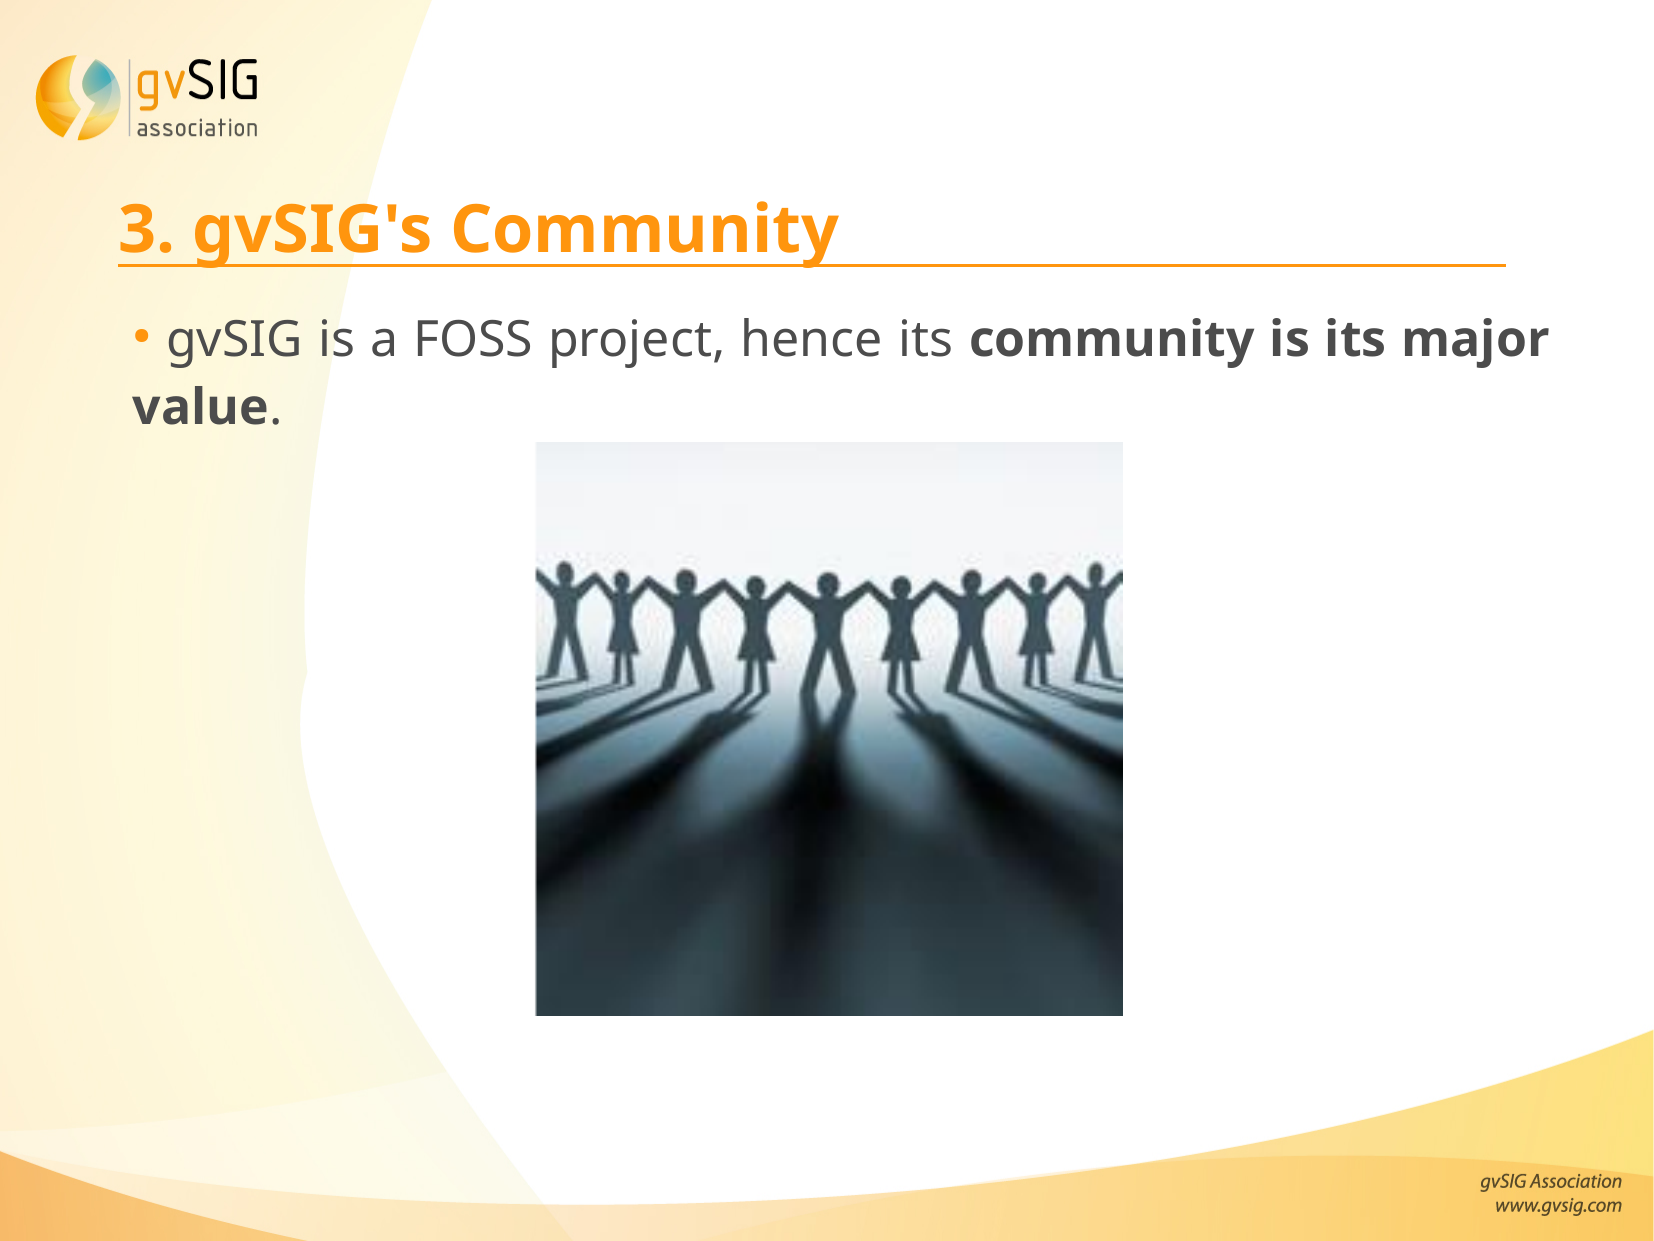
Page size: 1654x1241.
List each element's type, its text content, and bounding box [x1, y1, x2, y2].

picture [0, 0, 1654, 1241]
title 3. gvSIG's Community [118, 177, 1607, 276]
text_box gvSIG is a FOSS project, hence its community is its major value. [118, 295, 1565, 680]
